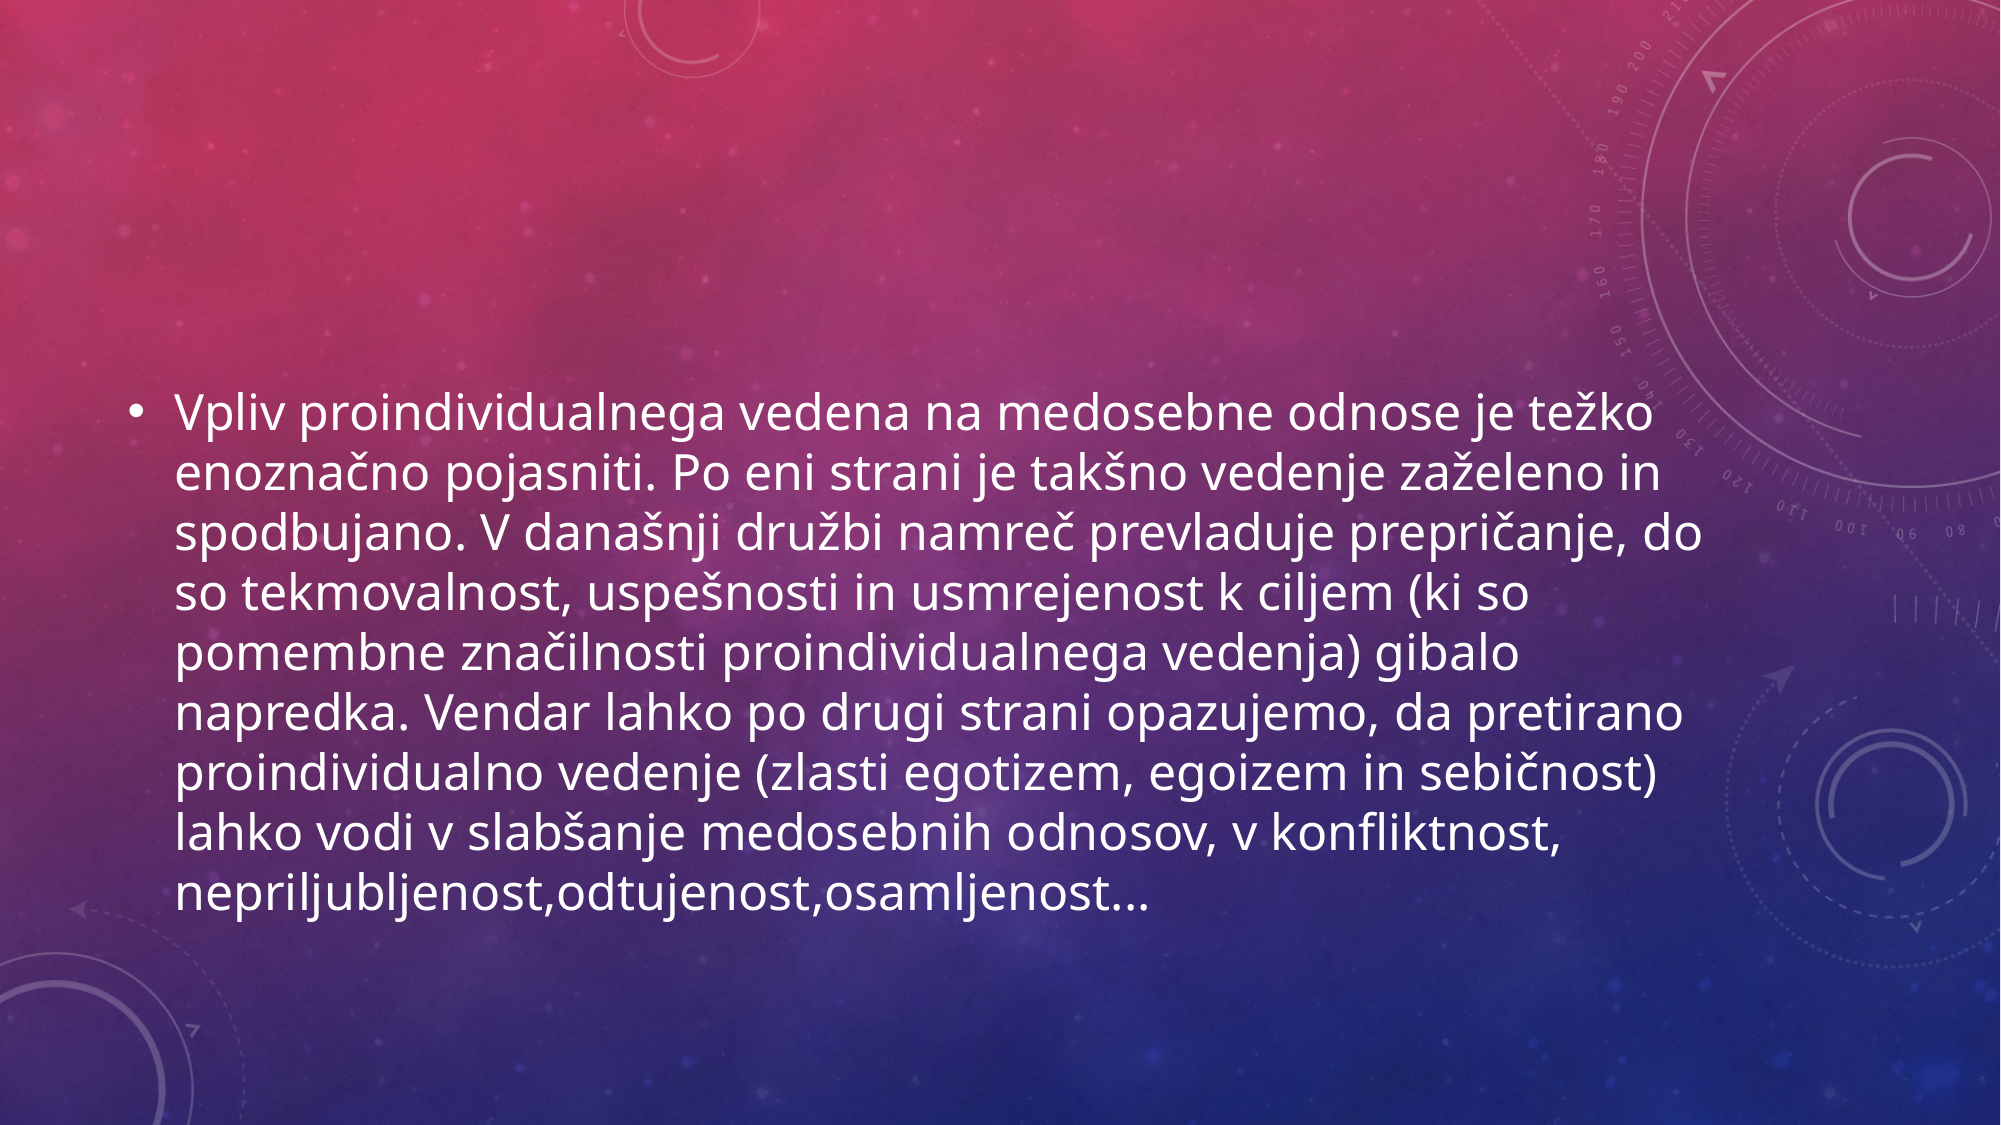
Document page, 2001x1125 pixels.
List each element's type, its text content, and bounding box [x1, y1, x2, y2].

picture [0, 0, 2001, 1125]
list Vpliv proindividualnega vedena na medosebne odnose je težko enoznačno pojasniti. Po eni strani je takšno vedenje zaželeno in spodbujano. V današnji družbi namreč prevladuje prepričanje, do so tekmovalnost, uspešnosti in usmrejenost k ciljem (ki so pomembne značilnosti proindividualnega vedenja) gibalo napredka. Vendar lahko po drugi strani opazujemo, da pretirano proindividualno vedenje (zlasti egotizem, egoizem in sebičnost) lahko vodi v slabšanje medosebnih odnosov, v konfliktnost, nepriljubljenost,odtujenost,osamljenost... [112, 351, 1775, 950]
